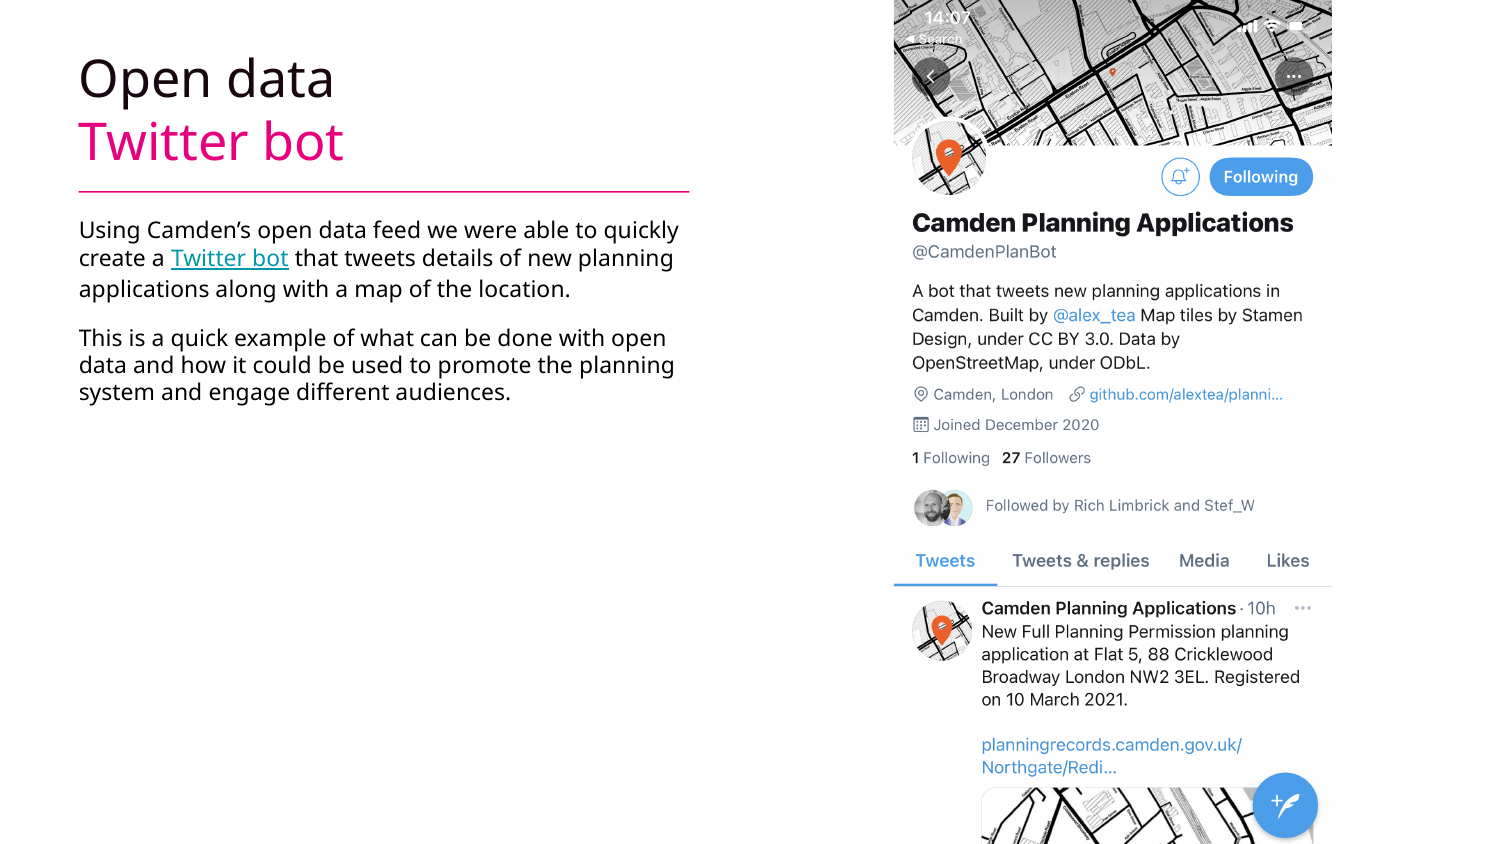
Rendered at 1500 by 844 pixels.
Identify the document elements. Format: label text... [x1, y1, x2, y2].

picture [893, 0, 1332, 844]
text_box Using Camden’s open data feed we were able to quickly create a Twitter bot that tweets details of new planning applications along with a map of the location. This is a quick example of what can be done with open data and how it could be used to promote the planning system and engage different audiences. [78, 216, 690, 406]
text_box Open data Twitter bot [78, 45, 893, 217]
